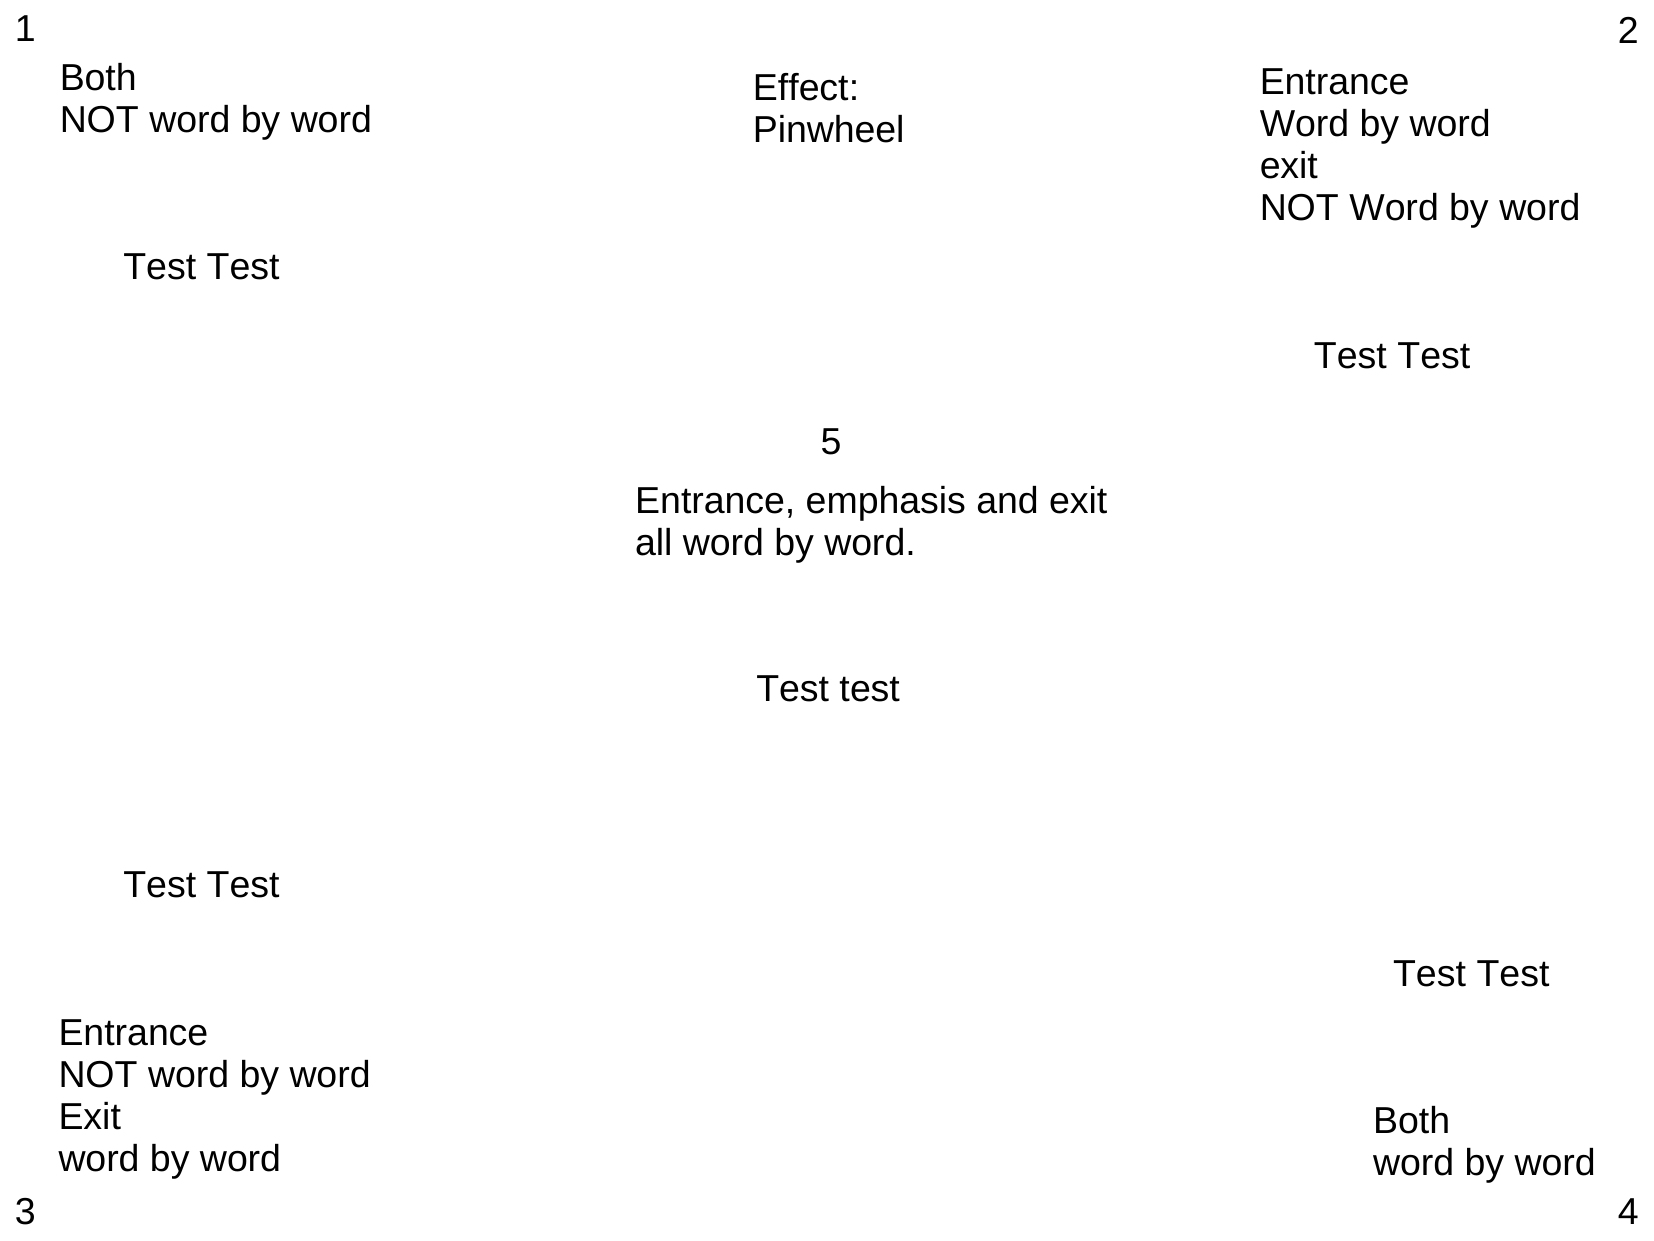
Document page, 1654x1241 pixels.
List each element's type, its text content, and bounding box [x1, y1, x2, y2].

text_box Entrance Word by word exit NOT Word by word [1245, 53, 1595, 237]
text_box 3 [0, 1183, 51, 1241]
text_box 4 [1603, 1183, 1654, 1241]
text_box Test Test [1378, 944, 1565, 1002]
text_box Effect: Pinwheel [738, 59, 919, 158]
text_box Entrance NOT word by word Exit word by word [43, 1003, 384, 1187]
text_box 2 [1603, 2, 1654, 60]
text_box Both NOT word by word [45, 48, 386, 148]
text_box Test test [741, 659, 916, 717]
text_box 1 [0, 0, 51, 57]
text_box Test Test [108, 856, 296, 914]
text_box Test Test [1299, 326, 1486, 384]
text_box Test Test [108, 238, 296, 296]
text_box Entrance, emphasis and exit all word by word. [620, 472, 1123, 572]
text_box 5 [805, 413, 857, 471]
text_box Both word by word [1358, 1092, 1609, 1192]
